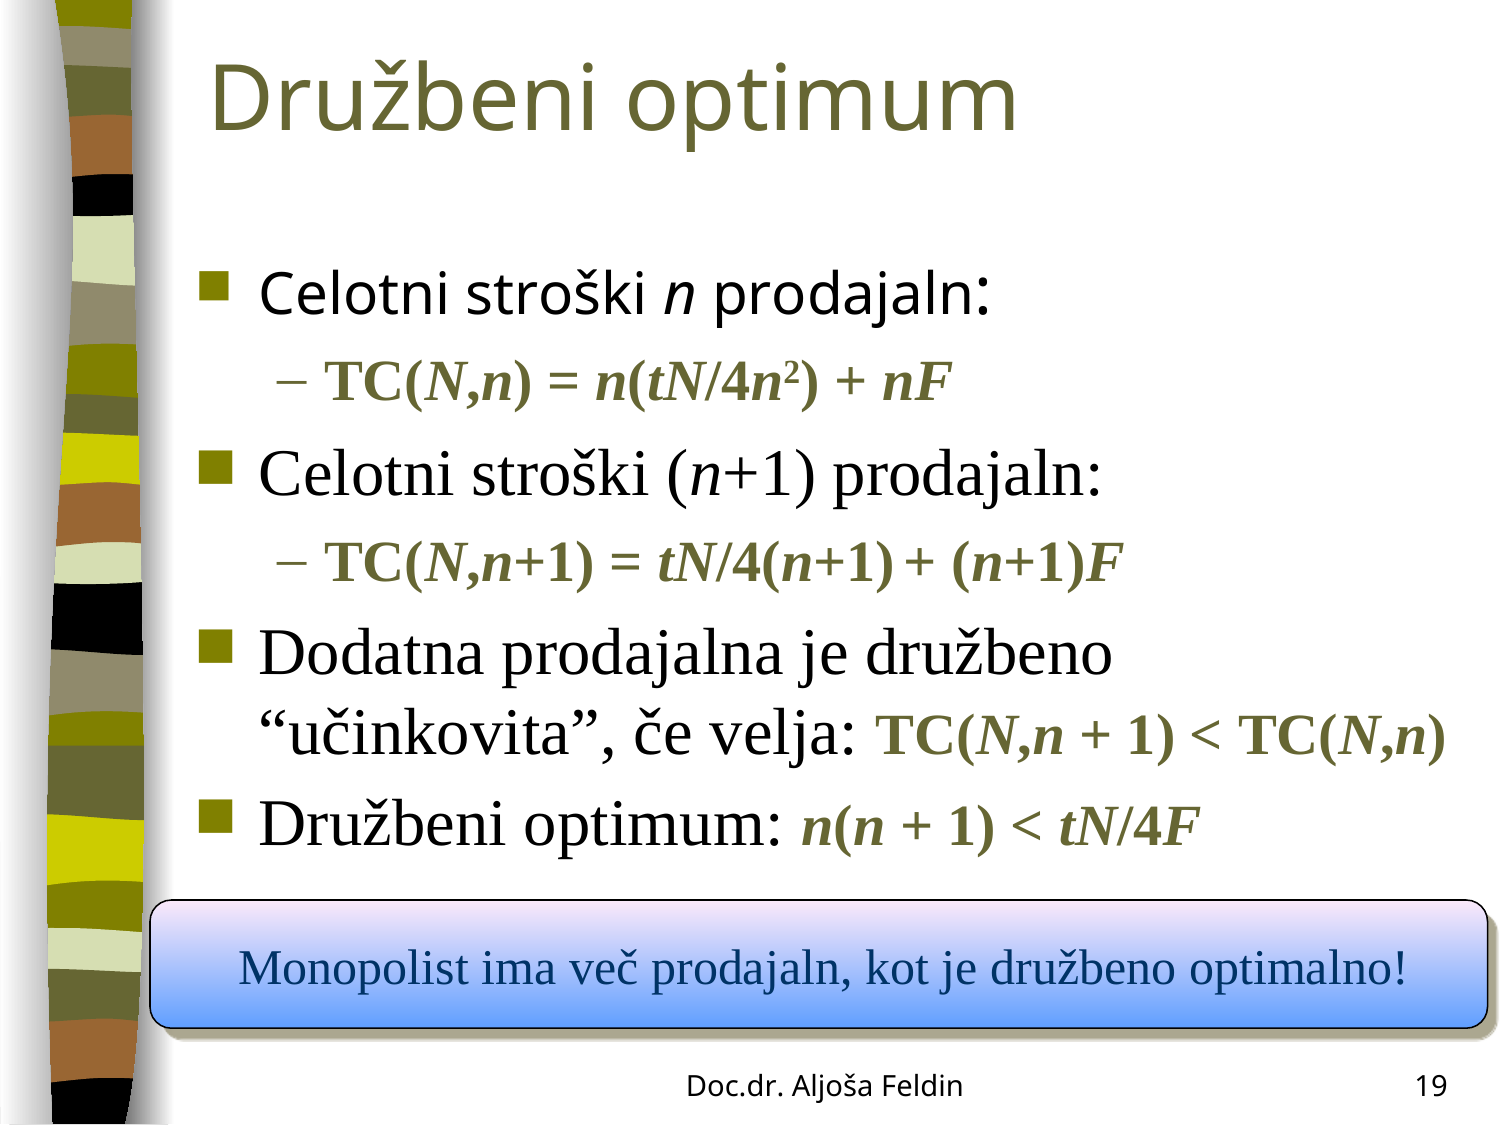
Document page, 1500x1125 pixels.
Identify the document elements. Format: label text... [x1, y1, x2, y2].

list Celotni stroški n prodajaln: TC(N,n) = n(tN/4n2) + nF Celotni stroški (n+1) prodajaln: TC(N,n+1) = tN/4(n+1) + (n+1)F Dodatna prodajalna je družbeno “učinkovita”, če velja: TC(N,n + 1) < TC(N,n) Družbeni optimum: n(n + 1) < tN/4F [187, 240, 1500, 938]
title Družbeni optimum [192, 0, 1468, 188]
text_box <number> [1149, 1059, 1463, 1125]
text_box Monopolist ima več prodajaln, kot je družbeno optimalno! [150, 900, 1488, 1029]
text_box Doc.dr. Aljoša Feldin [587, 1059, 1063, 1125]
